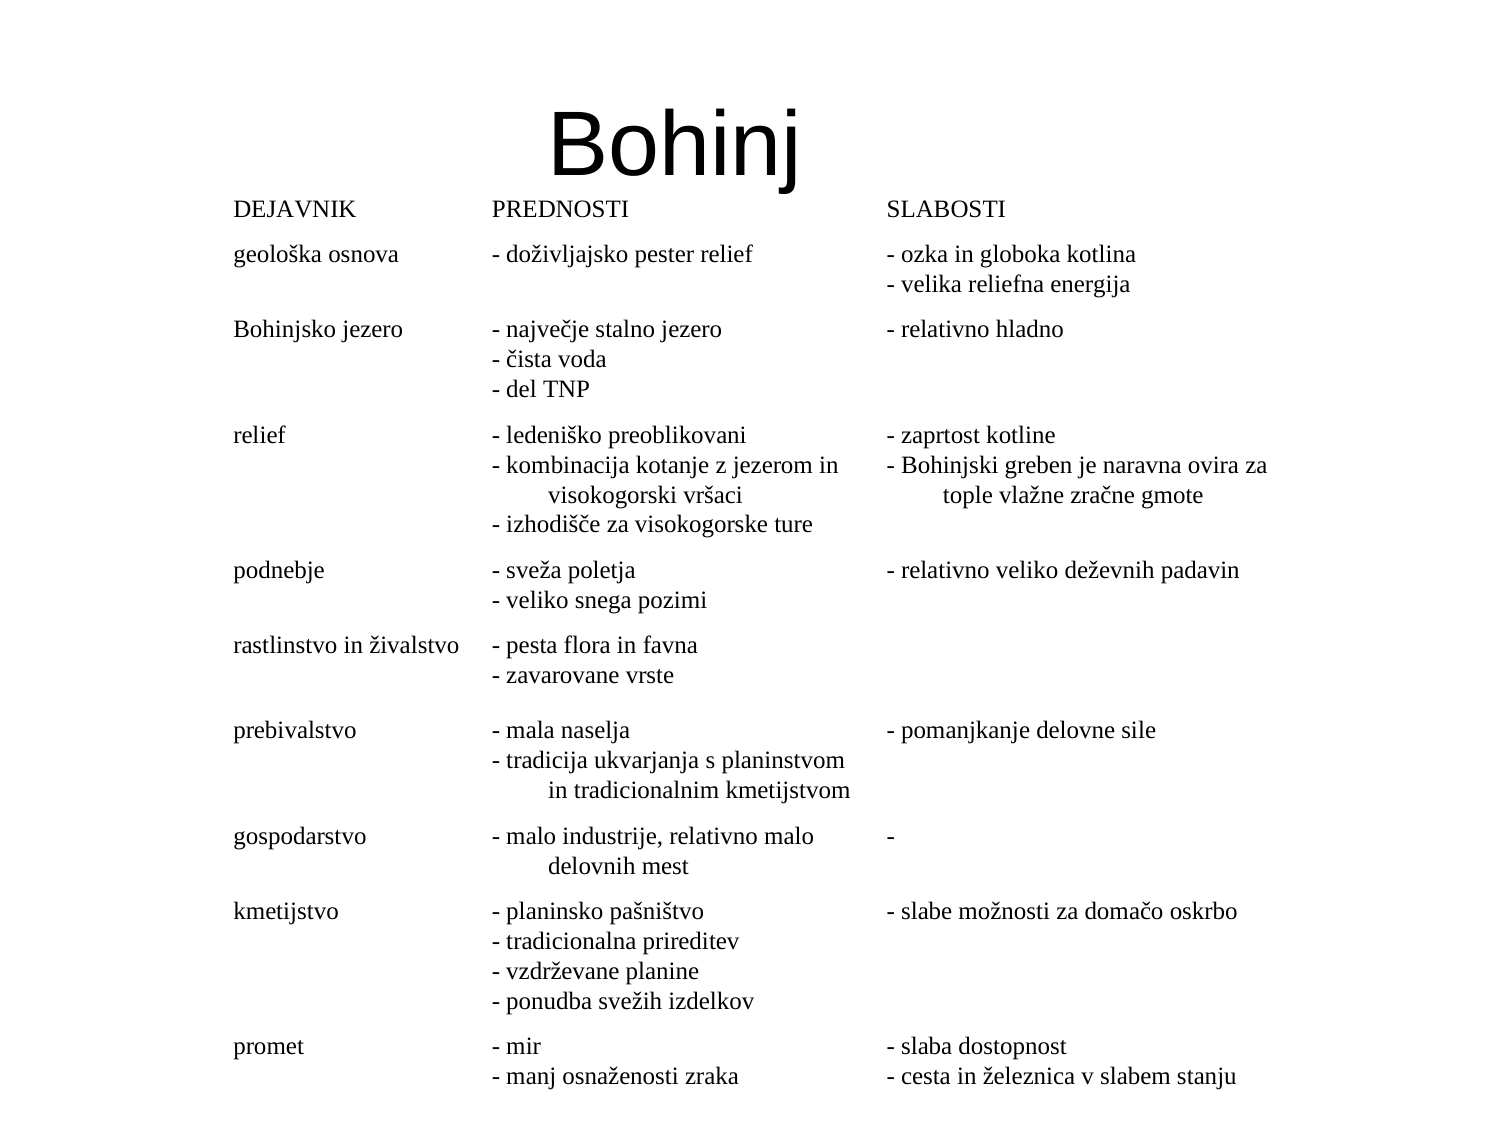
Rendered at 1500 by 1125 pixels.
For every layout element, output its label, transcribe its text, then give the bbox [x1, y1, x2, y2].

table_cell promet [219, 1022, 477, 1097]
table_cell - [872, 812, 1284, 887]
title Bohinj [0, 45, 1351, 233]
table_cell - mala naselja - tradicija ukvarjanja s planinstvom in tradicionalnim kmetijstvom [477, 706, 872, 812]
table_cell geološka osnova [219, 230, 477, 305]
table_cell - malo industrije, relativno malo delovnih mest [477, 812, 872, 887]
table_cell - slaba dostopnost - cesta in železnica v slabem stanju [872, 1022, 1284, 1097]
table_cell - ledeniško preoblikovani - kombinacija kotanje z jezerom in visokogorski vršaci - izhodišče za visokogorske ture [477, 410, 872, 546]
table_header PREDNOSTI [477, 185, 872, 230]
table_cell - slabe možnosti za domačo oskrbo [872, 887, 1284, 1022]
table_cell - sveža poletja - veliko snega pozimi [477, 546, 872, 621]
table_cell - največje stalno jezero - čista voda - del TNP [477, 305, 872, 410]
table_cell relief [219, 410, 477, 546]
table_cell prebivalstvo [219, 706, 477, 812]
table_cell Bohinjsko jezero [219, 305, 477, 410]
table_cell gospodarstvo [219, 812, 477, 887]
table_cell - pomanjkanje delovne sile [872, 706, 1284, 812]
table_cell - mir - manj osnaženosti zraka [477, 1022, 872, 1097]
table_cell - relativno veliko deževnih padavin [872, 546, 1284, 621]
table_cell - pesta flora in favna - zavarovane vrste [477, 621, 872, 706]
table_cell - relativno hladno [872, 305, 1284, 410]
table_cell - ozka in globoka kotlina - velika reliefna energija [872, 230, 1284, 305]
table_header DEJAVNIK [219, 185, 477, 230]
table_cell rastlinstvo in živalstvo [219, 621, 477, 706]
table_cell kmetijstvo [219, 887, 477, 1022]
table_cell podnebje [219, 546, 477, 621]
table_header SLABOSTI [872, 185, 1284, 230]
table_cell - doživljajsko pester relief [477, 230, 872, 305]
table_cell - zaprtost kotline - Bohinjski greben je naravna ovira za tople vlažne zračne gmote [872, 410, 1284, 546]
table_cell - planinsko pašništvo - tradicionalna prireditev - vzdrževane planine - ponudba svežih izdelkov [477, 887, 872, 1022]
table_cell [872, 621, 1284, 706]
